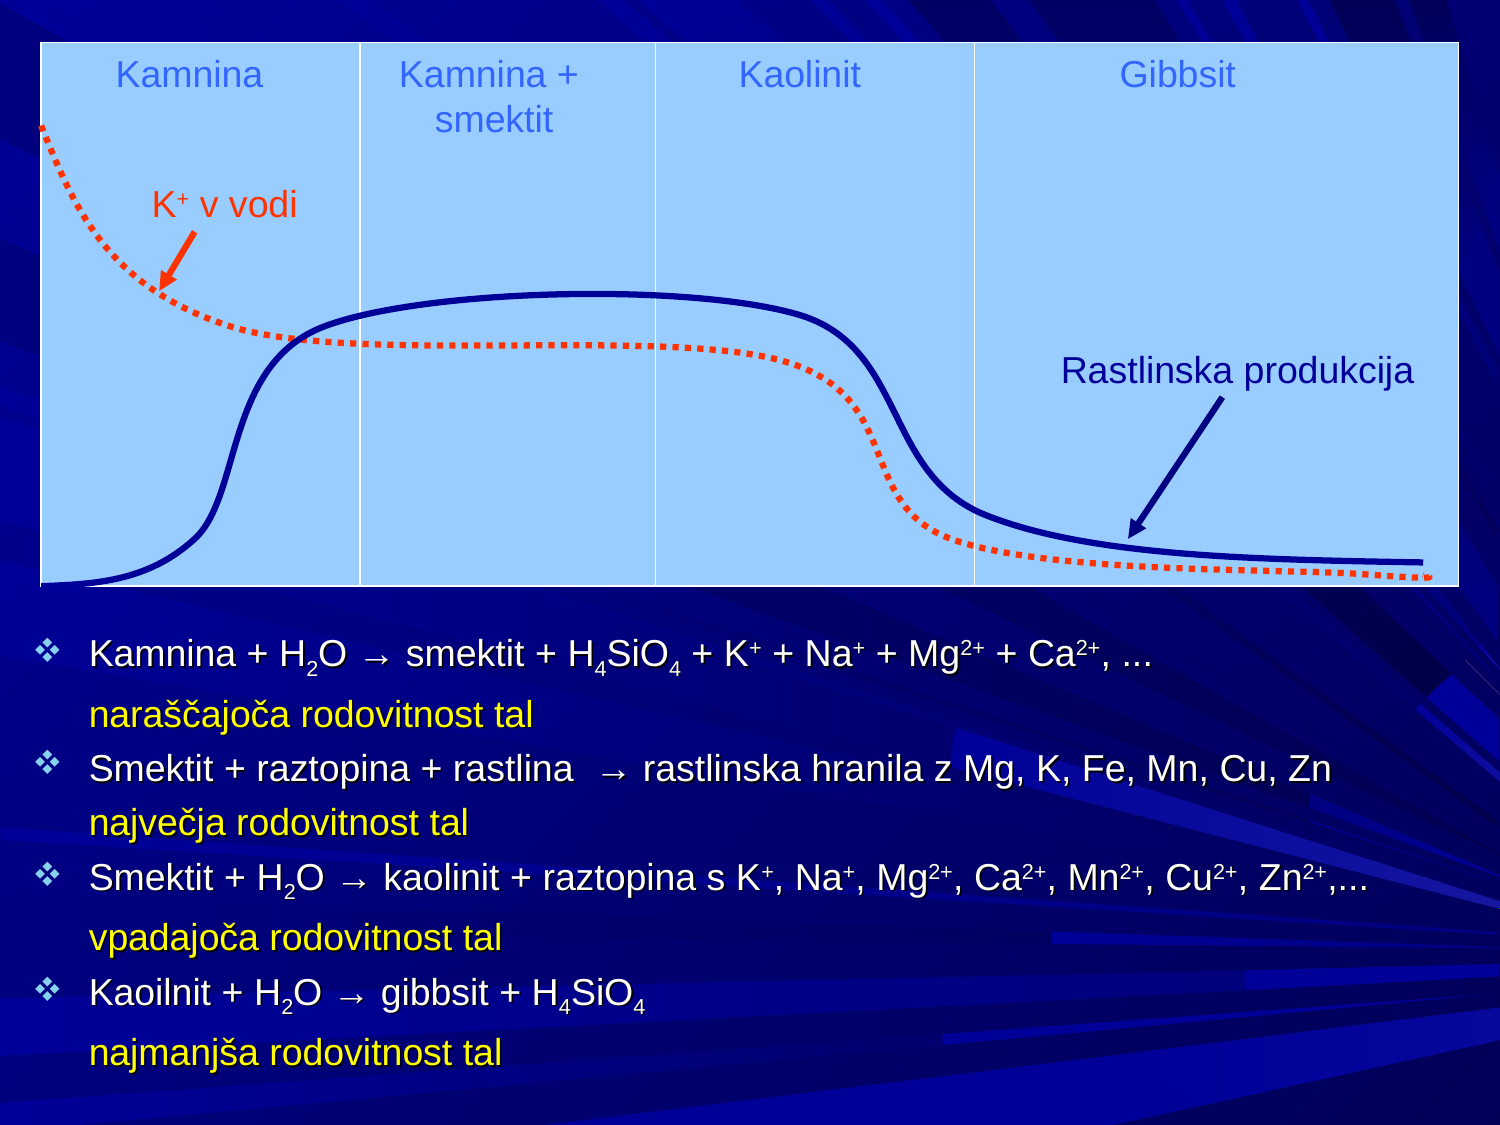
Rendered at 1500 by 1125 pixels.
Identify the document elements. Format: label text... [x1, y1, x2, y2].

text_box [361, 42, 655, 312]
text_box [656, 42, 974, 505]
text_box Kamnina [100, 42, 278, 104]
text_box [975, 42, 1459, 586]
text_box Kamnina + smektit [384, 42, 605, 149]
list Kamnina + H2O → smektit + H4SiO4 + K+ + Na+ + Mg2+ + Ca2+, ... naraščajoča rodovitnost tal Smektit + raztopina + rastlina → rastlinska hranila z Mg, K, Fe, Mn, Cu, Zn največja rodovitnost tal Smektit + H2O → kaolinit + raztopina s K+, Na+, Mg2+, Ca2+, Mn2+, Cu2+, Zn2+,... vpadajoča rodovitnost tal Kaoilnit + H2O → gibbsit + H4SiO4 najmanjša rodovitnost tal [17, 621, 1500, 1125]
text_box [41, 42, 360, 583]
text_box Kaolinit [723, 42, 876, 104]
text_box [361, 298, 655, 586]
text_box [100, 320, 359, 586]
text_box Gibbsit [1104, 42, 1251, 104]
text_box [656, 299, 974, 586]
text_box K+ v vodi [136, 172, 313, 234]
text_box Rastlinska produkcija [1046, 337, 1430, 399]
